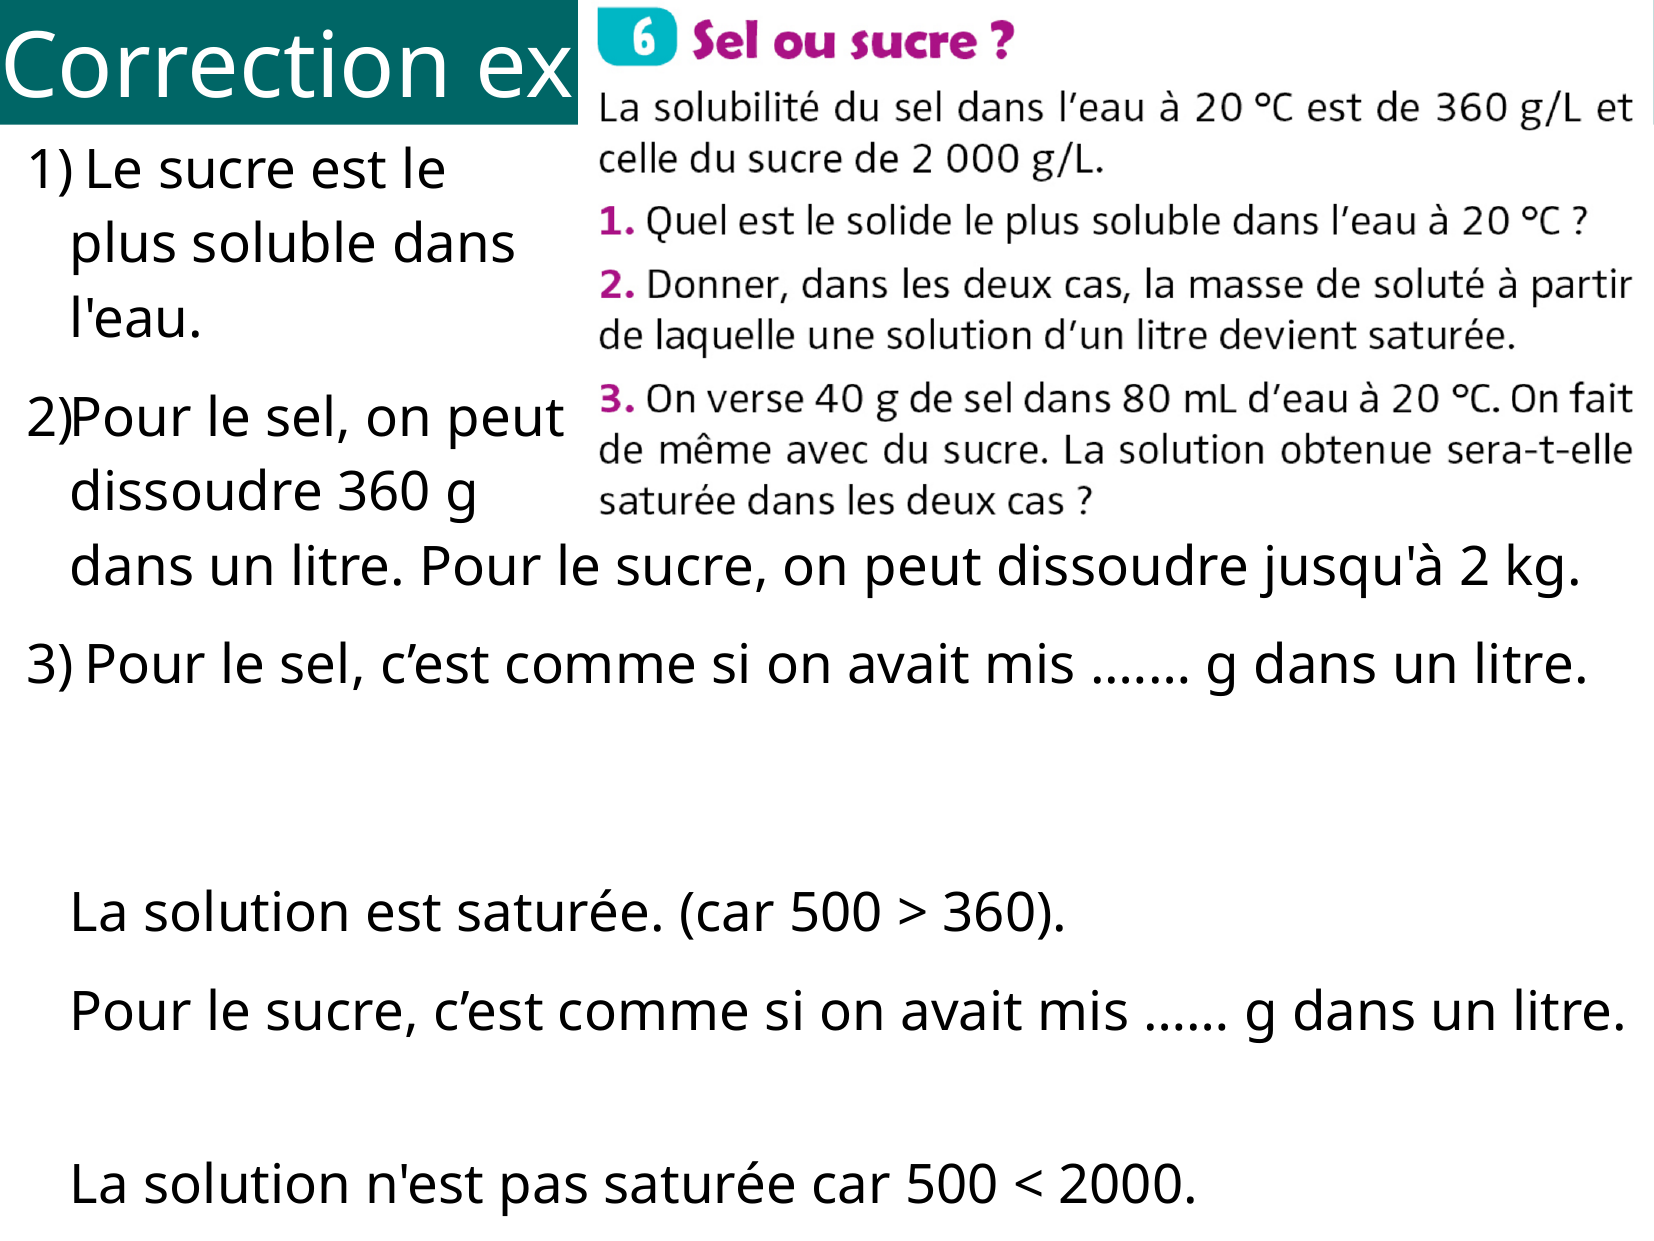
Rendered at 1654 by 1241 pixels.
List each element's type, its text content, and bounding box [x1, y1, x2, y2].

title Correction ex no6 [0, 4, 578, 120]
picture [578, 0, 1654, 525]
list Le sucre est le plus soluble dans l'eau. Pour le sel, on peut dissoudre 360 g dans un litre. Pour le sucre, on peut dissoudre jusqu'à 2 kg. Pour le sel, c’est comme si on avait mis .…… g dans un litre. La solution est saturée. (car 500 > 360). Pour le sucre, c’est comme si on avait mis …… g dans un litre. La solution n'est pas saturée car 500 < 2000. [11, 129, 1642, 1229]
